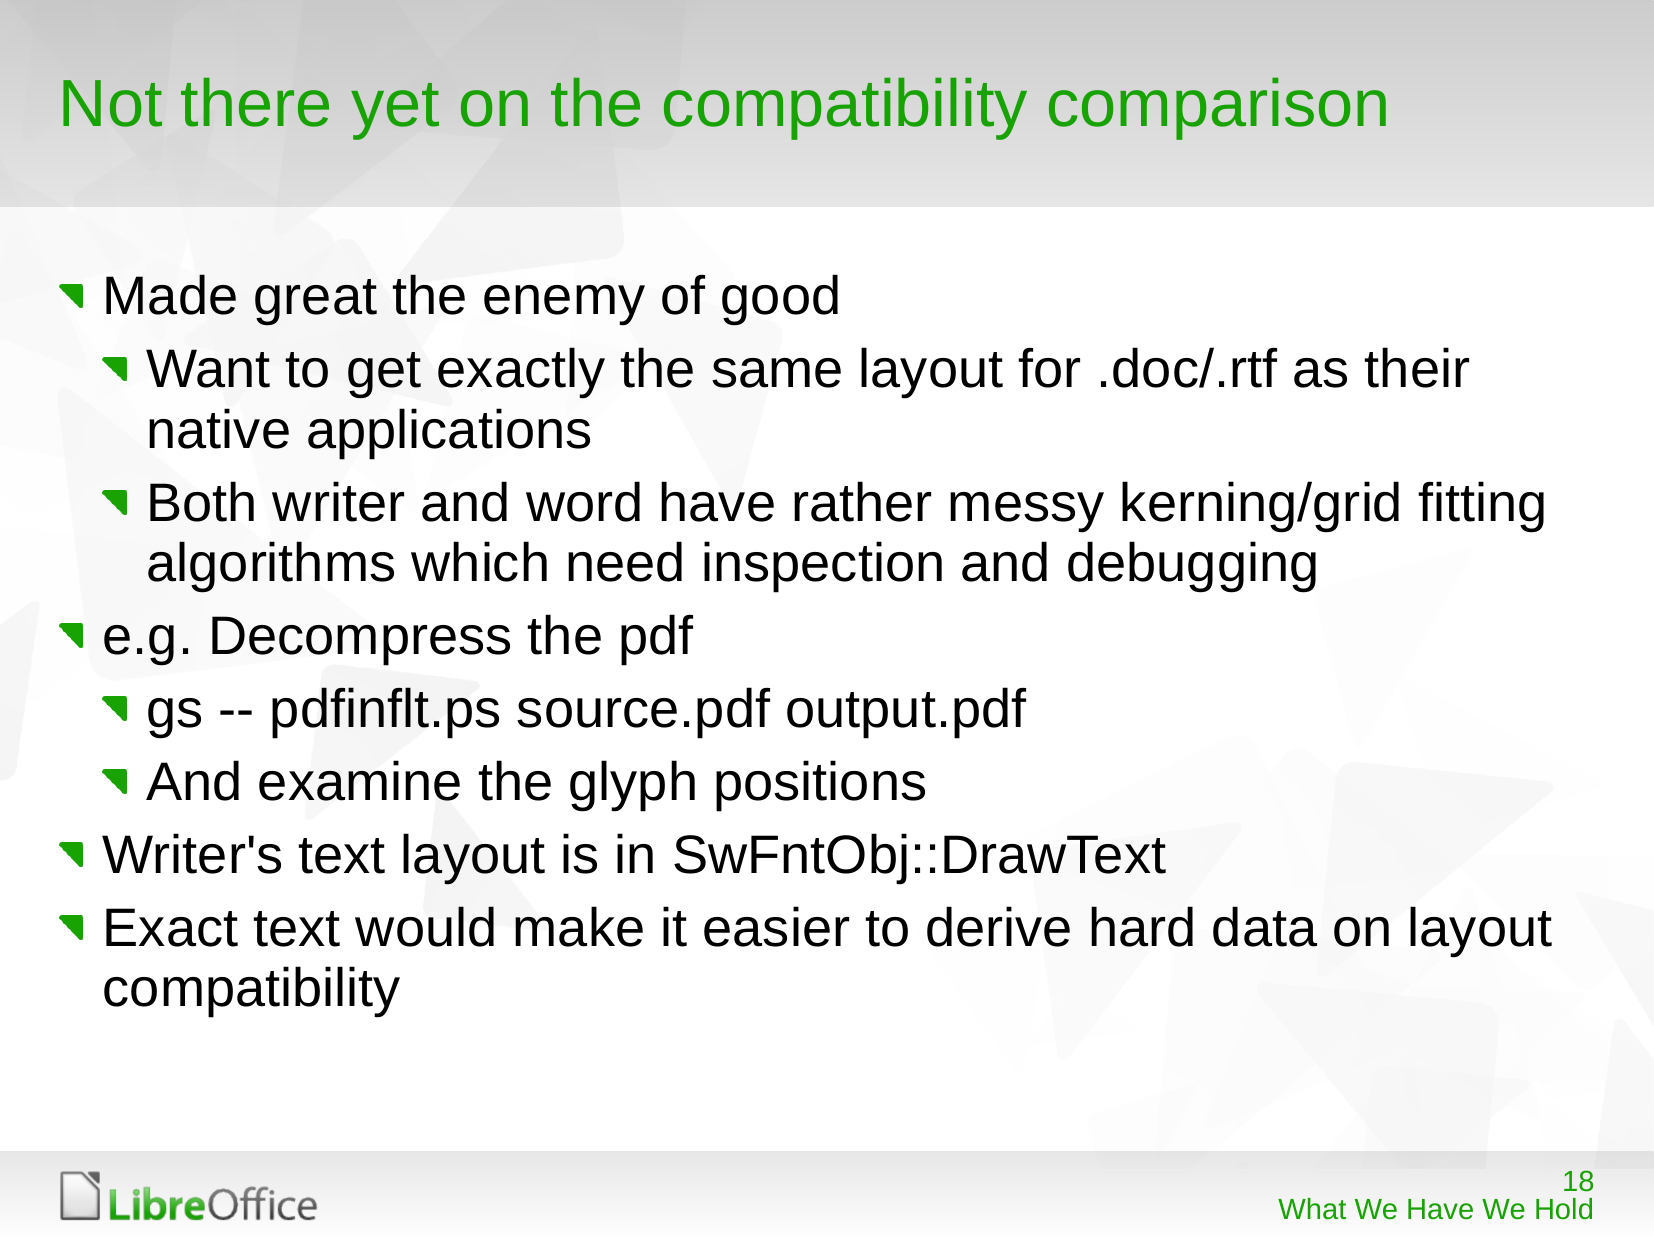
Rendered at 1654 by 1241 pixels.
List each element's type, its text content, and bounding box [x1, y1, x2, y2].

list Made great the enemy of good Want to get exactly the same layout for .doc/.rtf as their native applications Both writer and word have rather messy kerning/grid fitting algorithms which need inspection and debugging e.g. Decompress the pdf gs -- pdfinflt.ps source.pdf output.pdf And examine the glyph positions Writer's text layout is in SwFntObj::DrawText Exact text would make it easier to derive hard data on layout compatibility [59, 265, 1595, 1085]
title Not there yet on the compatibility comparison [59, 29, 1595, 178]
picture [915, 548, 1654, 1169]
picture [0, 0, 783, 931]
picture [41, 1152, 337, 1240]
